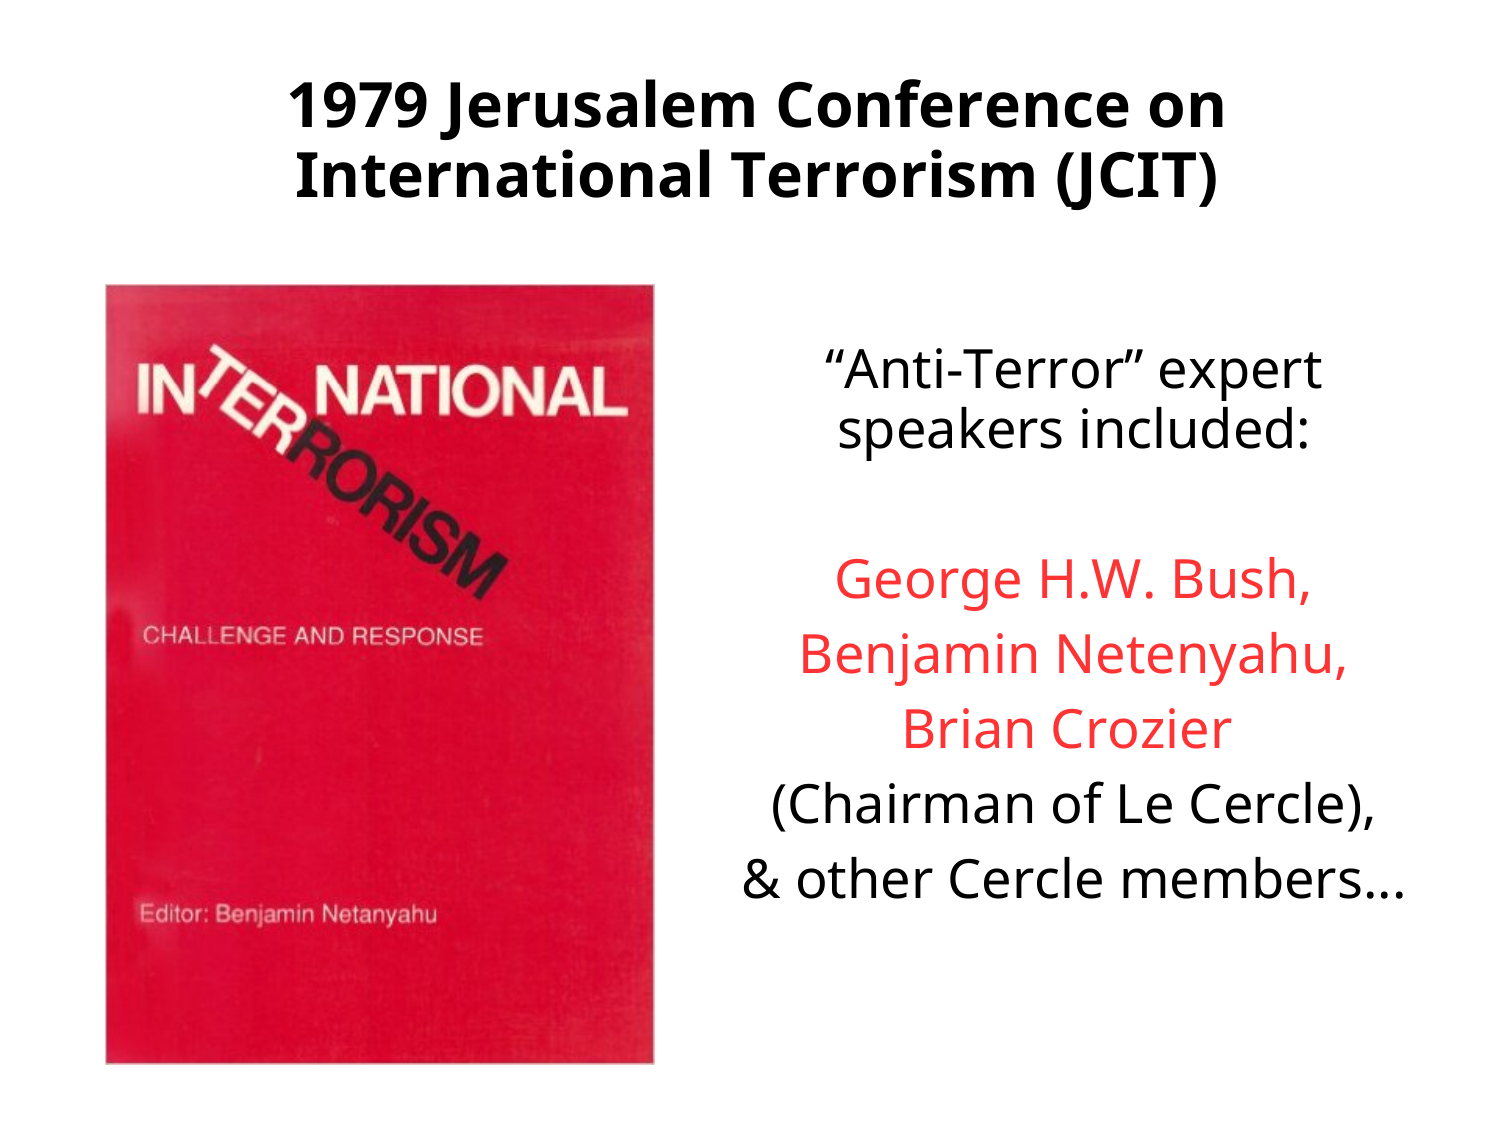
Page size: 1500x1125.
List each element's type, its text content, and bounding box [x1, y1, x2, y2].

picture [105, 284, 655, 1065]
text_box 1979 Jerusalem Conference on International Terrorism (JCIT) [90, 64, 1426, 433]
text_box “Anti-Terror” expert speakers included: George H.W. Bush, Benjamin Netenyahu, Brian Crozier (Chairman of Le Cercle), & other Cercle members... [714, 332, 1435, 983]
